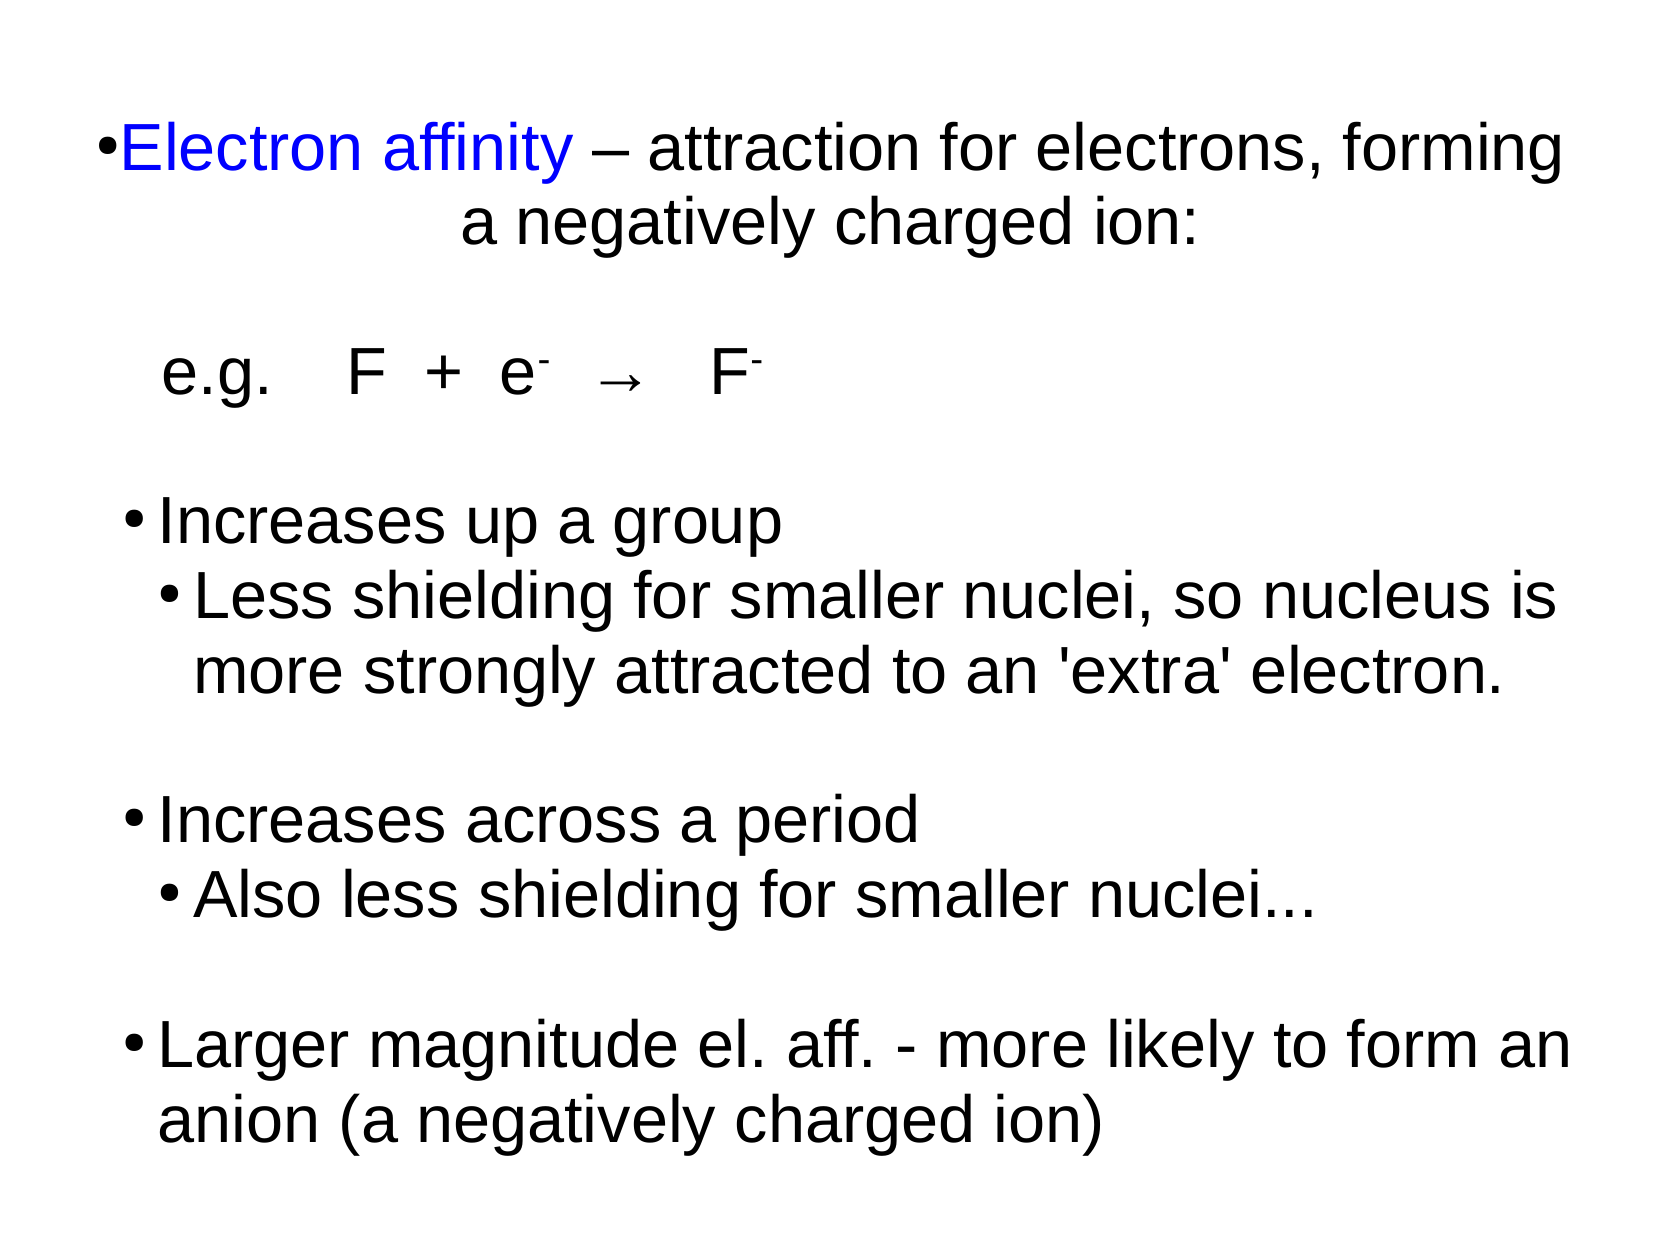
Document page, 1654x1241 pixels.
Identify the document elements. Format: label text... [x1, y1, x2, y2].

subtitle Electron affinity – attraction for electrons, forming a negatively charged ion: e.g. F + e- → F- Increases up a group Less shielding for smaller nuclei, so nucleus is more strongly attracted to an 'extra' electron. Increases across a period Also less shielding for smaller nuclei... Larger magnitude el. aff. - more likely to form an anion (a negatively charged ion) [86, 103, 1576, 1163]
